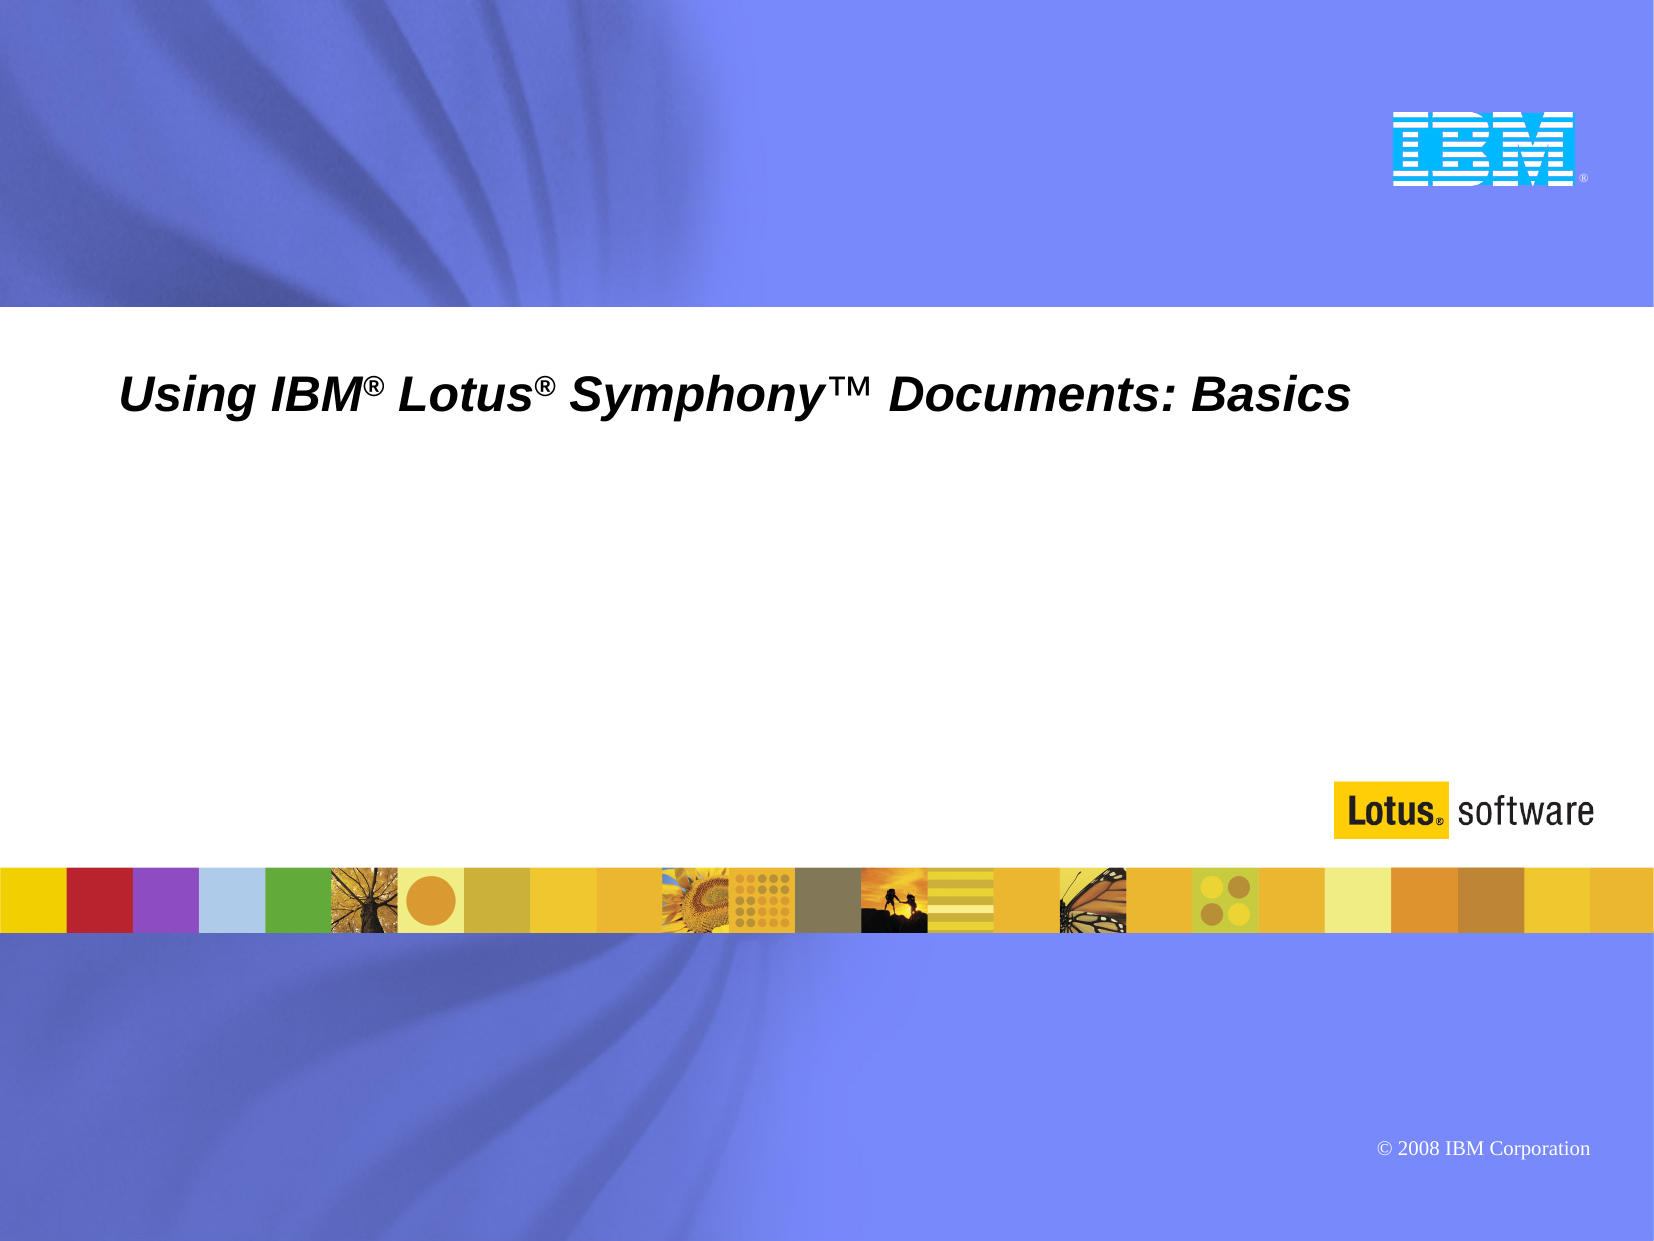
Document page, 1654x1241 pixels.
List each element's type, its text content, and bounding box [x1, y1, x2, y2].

picture [0, 867, 1654, 1241]
picture [1330, 777, 1597, 843]
title Using IBM® Lotus® Symphony™ Documents: Basics [103, 361, 1542, 599]
picture [0, 0, 1654, 307]
